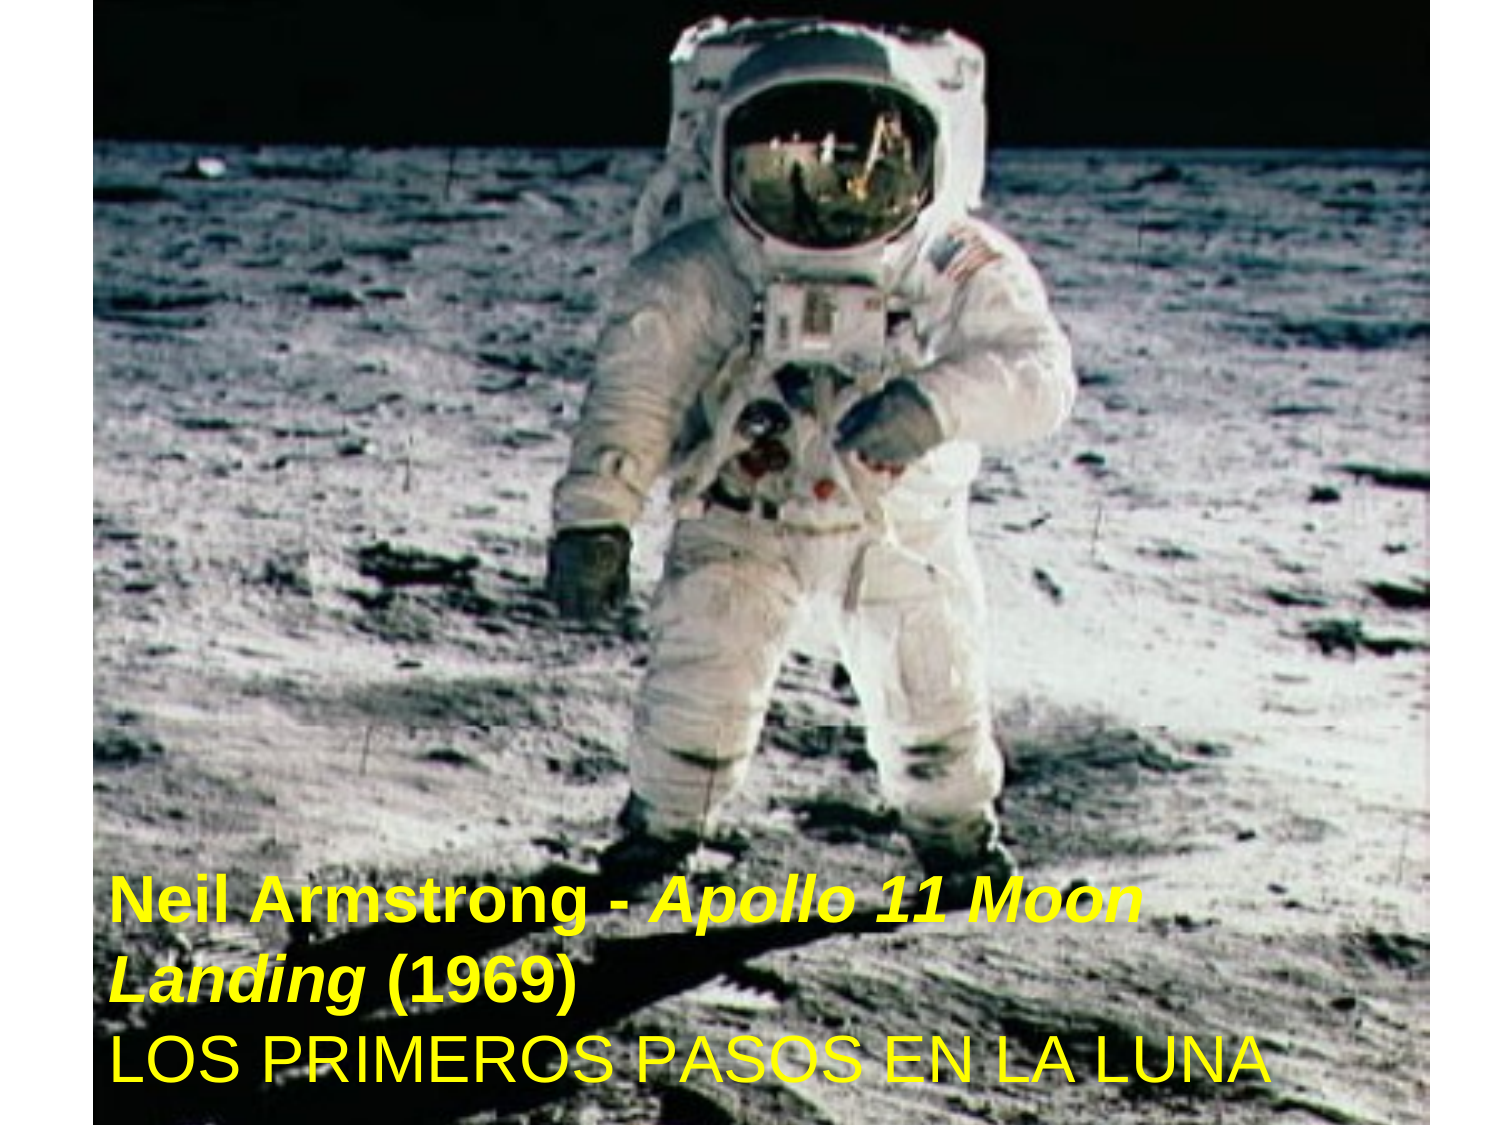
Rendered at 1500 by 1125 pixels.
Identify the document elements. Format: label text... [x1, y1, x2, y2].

text_box Neil Armstrong - Apollo 11 Moon Landing (1969) LOS PRIMEROS PASOS EN LA LUNA [93, 848, 1418, 1104]
picture [93, 0, 1430, 1125]
